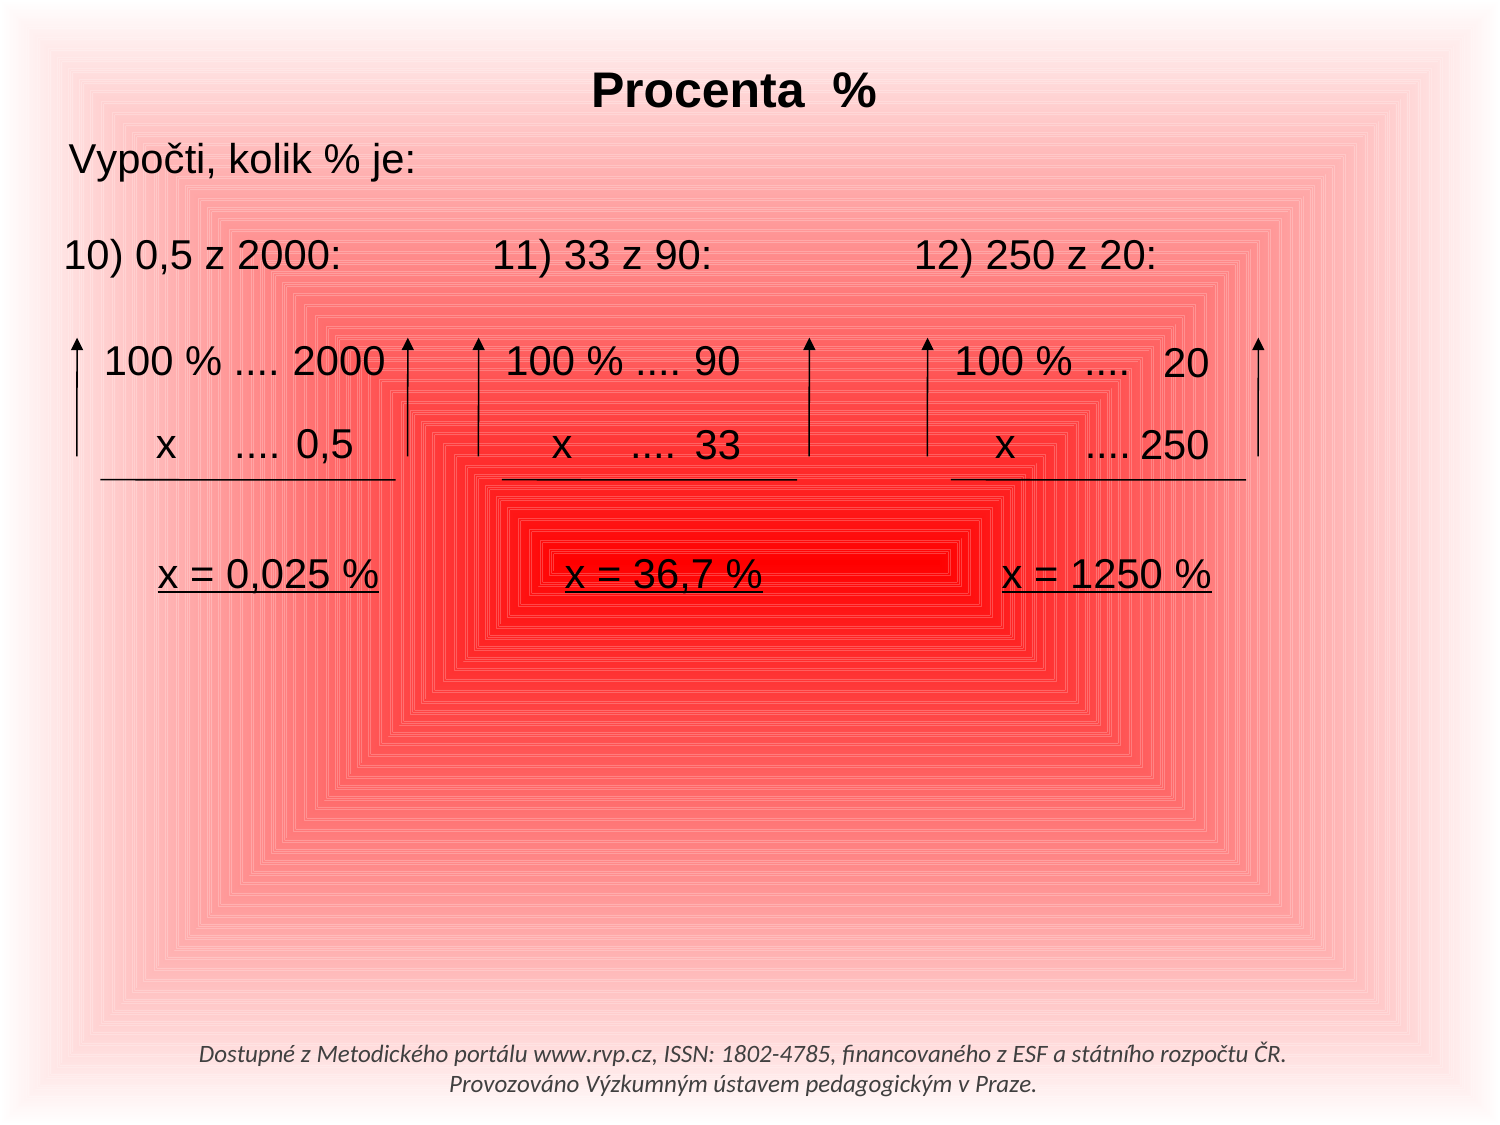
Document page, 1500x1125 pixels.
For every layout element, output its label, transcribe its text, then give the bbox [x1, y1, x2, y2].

text_box x .... [502, 408, 692, 475]
text_box 12) 250 z 20: [898, 220, 1173, 286]
text_box 20 [1148, 328, 1225, 394]
text_box 2000 [266, 326, 401, 392]
text_box 250 [1125, 410, 1225, 476]
text_box x .... [95, 408, 281, 475]
text_box 11) 33 z 90: [477, 220, 728, 286]
text_box x .... [945, 408, 1146, 475]
text_box 90 [679, 326, 756, 392]
text_box 33 [679, 410, 757, 476]
text_box 0,5 [281, 408, 390, 475]
text_box Procenta % [576, 49, 893, 125]
text_box Vypočti, kolik % je: [53, 124, 432, 190]
text_box 100 % .... [939, 326, 1157, 392]
text_box Dostupné z Metodického portálu www.rvp.cz, ISSN: 1802-4785, financovaného z ESF a státního rozpočtu ČR. Provozováno Výzkumným ústavem pedagogickým v Praze. [171, 1030, 1317, 1106]
text_box x = 1250 % [986, 538, 1227, 605]
text_box 100 % .... [490, 326, 679, 392]
text_box 100 % .... [89, 326, 266, 392]
text_box x = 0,025 % [142, 538, 395, 605]
text_box 10) 0,5 z 2000: [48, 220, 357, 286]
text_box x = 36,7 % [549, 538, 778, 605]
